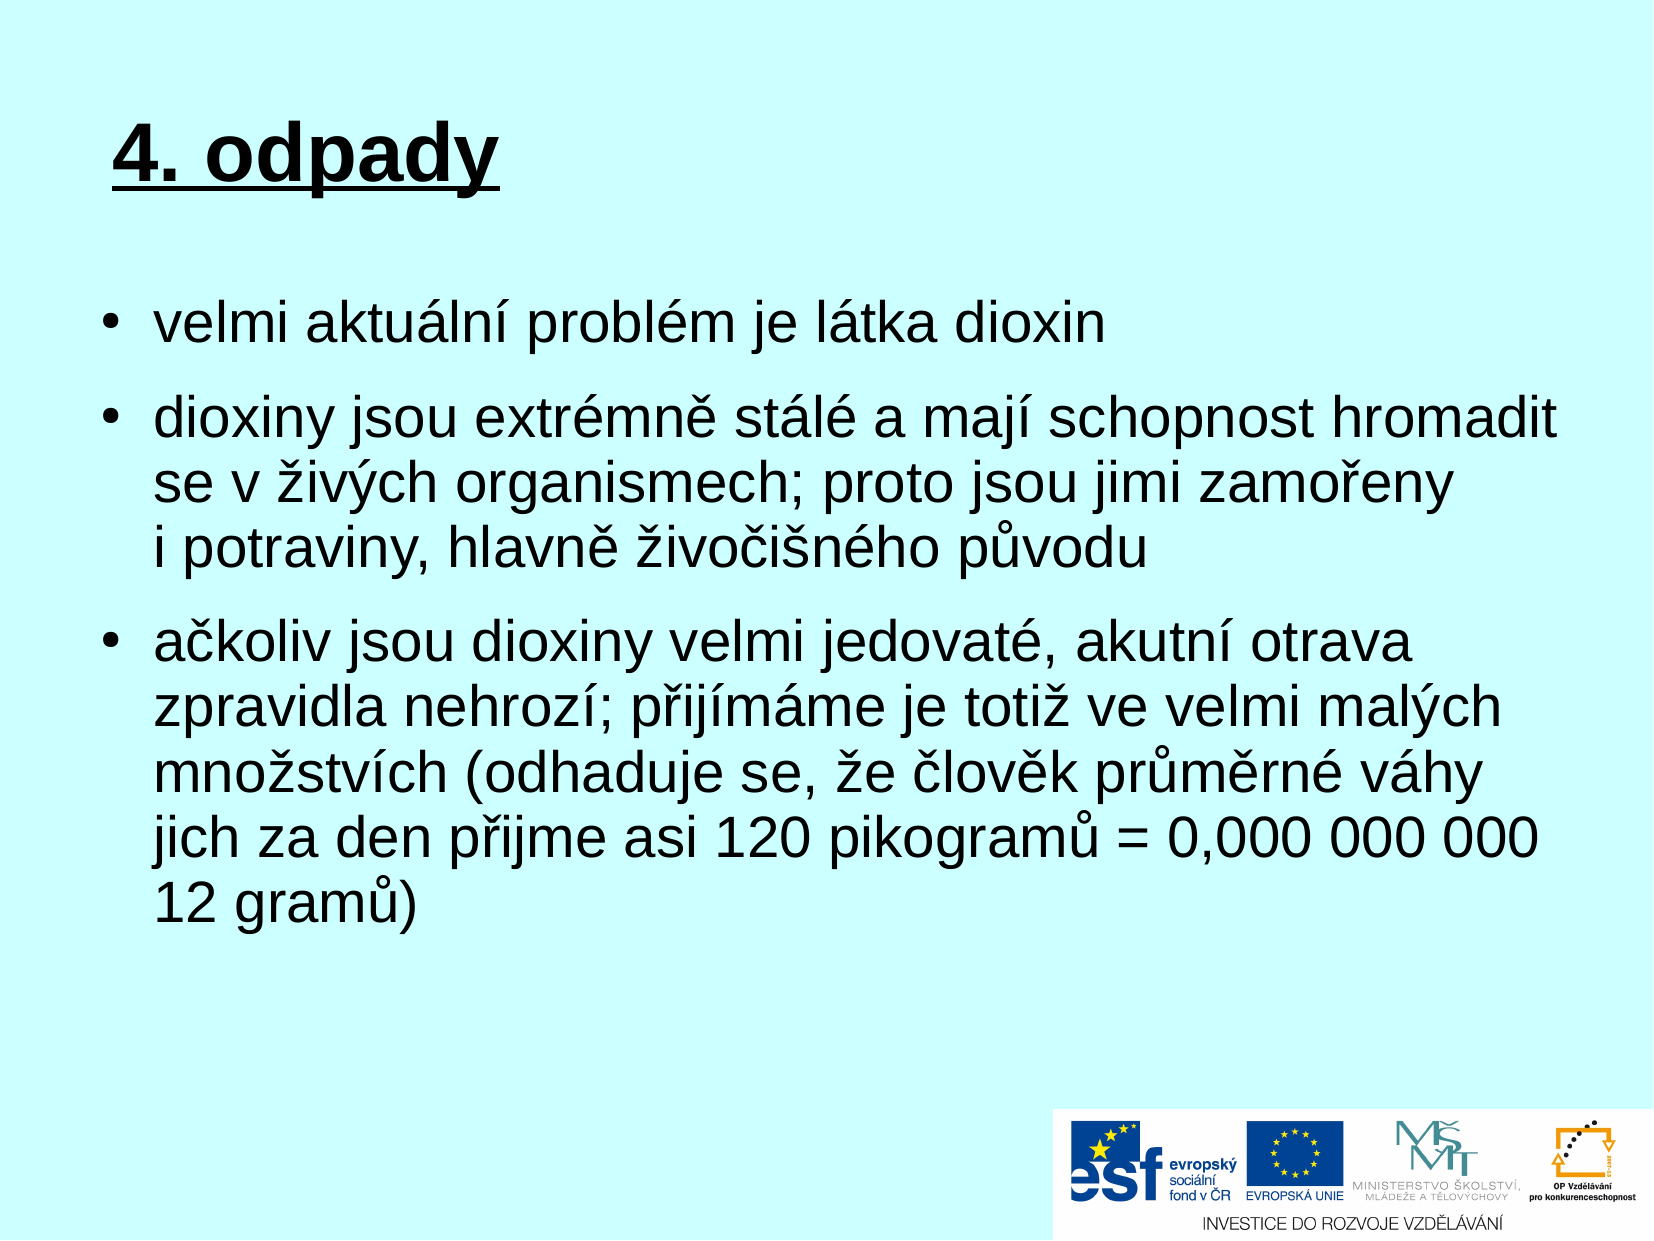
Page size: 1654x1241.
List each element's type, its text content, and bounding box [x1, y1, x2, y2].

picture [1053, 1109, 1654, 1241]
list velmi aktuální problém je látka dioxin dioxiny jsou extrémně stálé a mají schopnost hromadit se v živých organismech; proto jsou jimi zamořeny i potraviny, hlavně živočišného původu ačkoliv jsou dioxiny velmi jedovaté, akutní otrava zpravidla nehrozí; přijímáme je totiž ve velmi malých množstvích (odhaduje se, že člověk průměrné váhy jich za den přijme asi 120 pikogramů = 0,000 000 000 12 gramů) [82, 290, 1571, 1109]
title 4. odpady [82, 49, 1571, 257]
